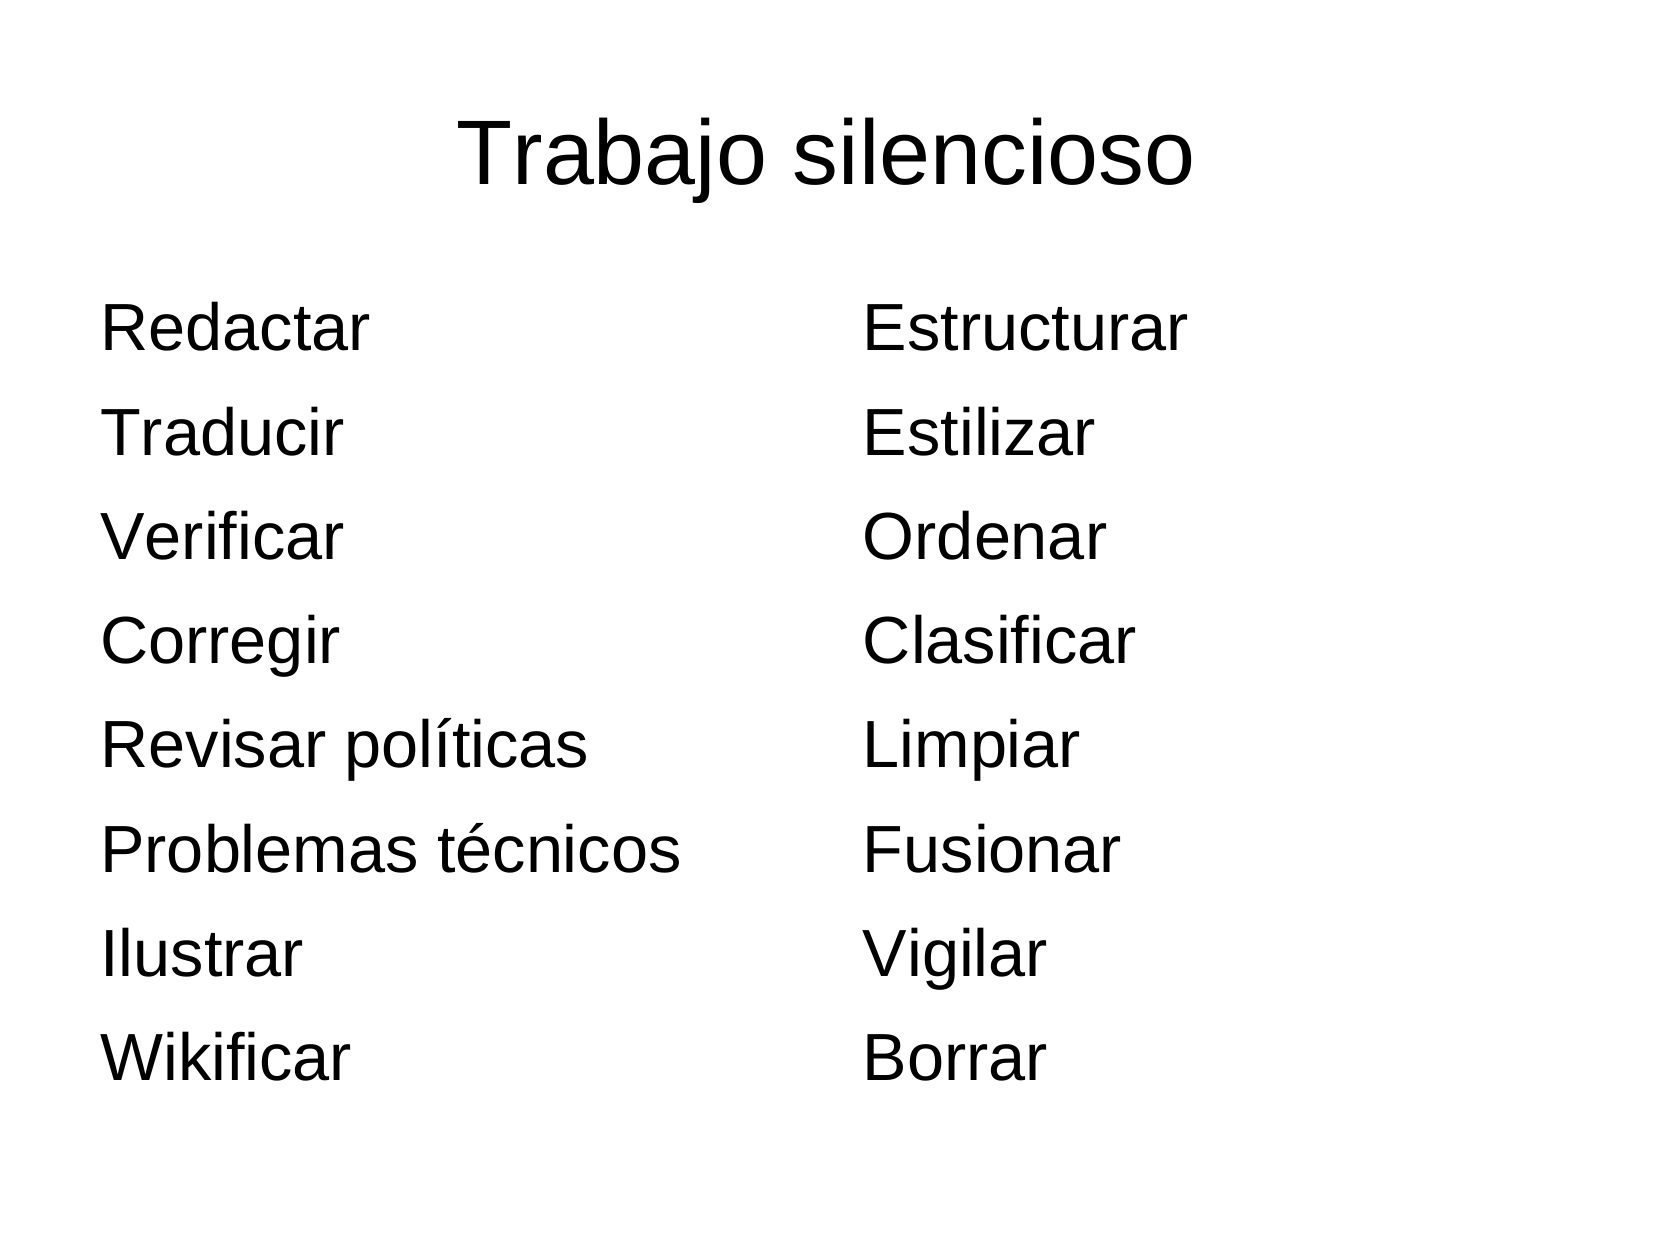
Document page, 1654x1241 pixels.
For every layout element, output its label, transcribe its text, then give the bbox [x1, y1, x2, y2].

list Redactar Traducir Verificar Corregir Revisar políticas Problemas técnicos Ilustrar Wikificar [82, 290, 809, 1109]
list Estructurar Estilizar Ordenar Clasificar Limpiar Fusionar Vigilar Borrar [845, 290, 1572, 1096]
title Trabajo silencioso [82, 49, 1571, 257]
